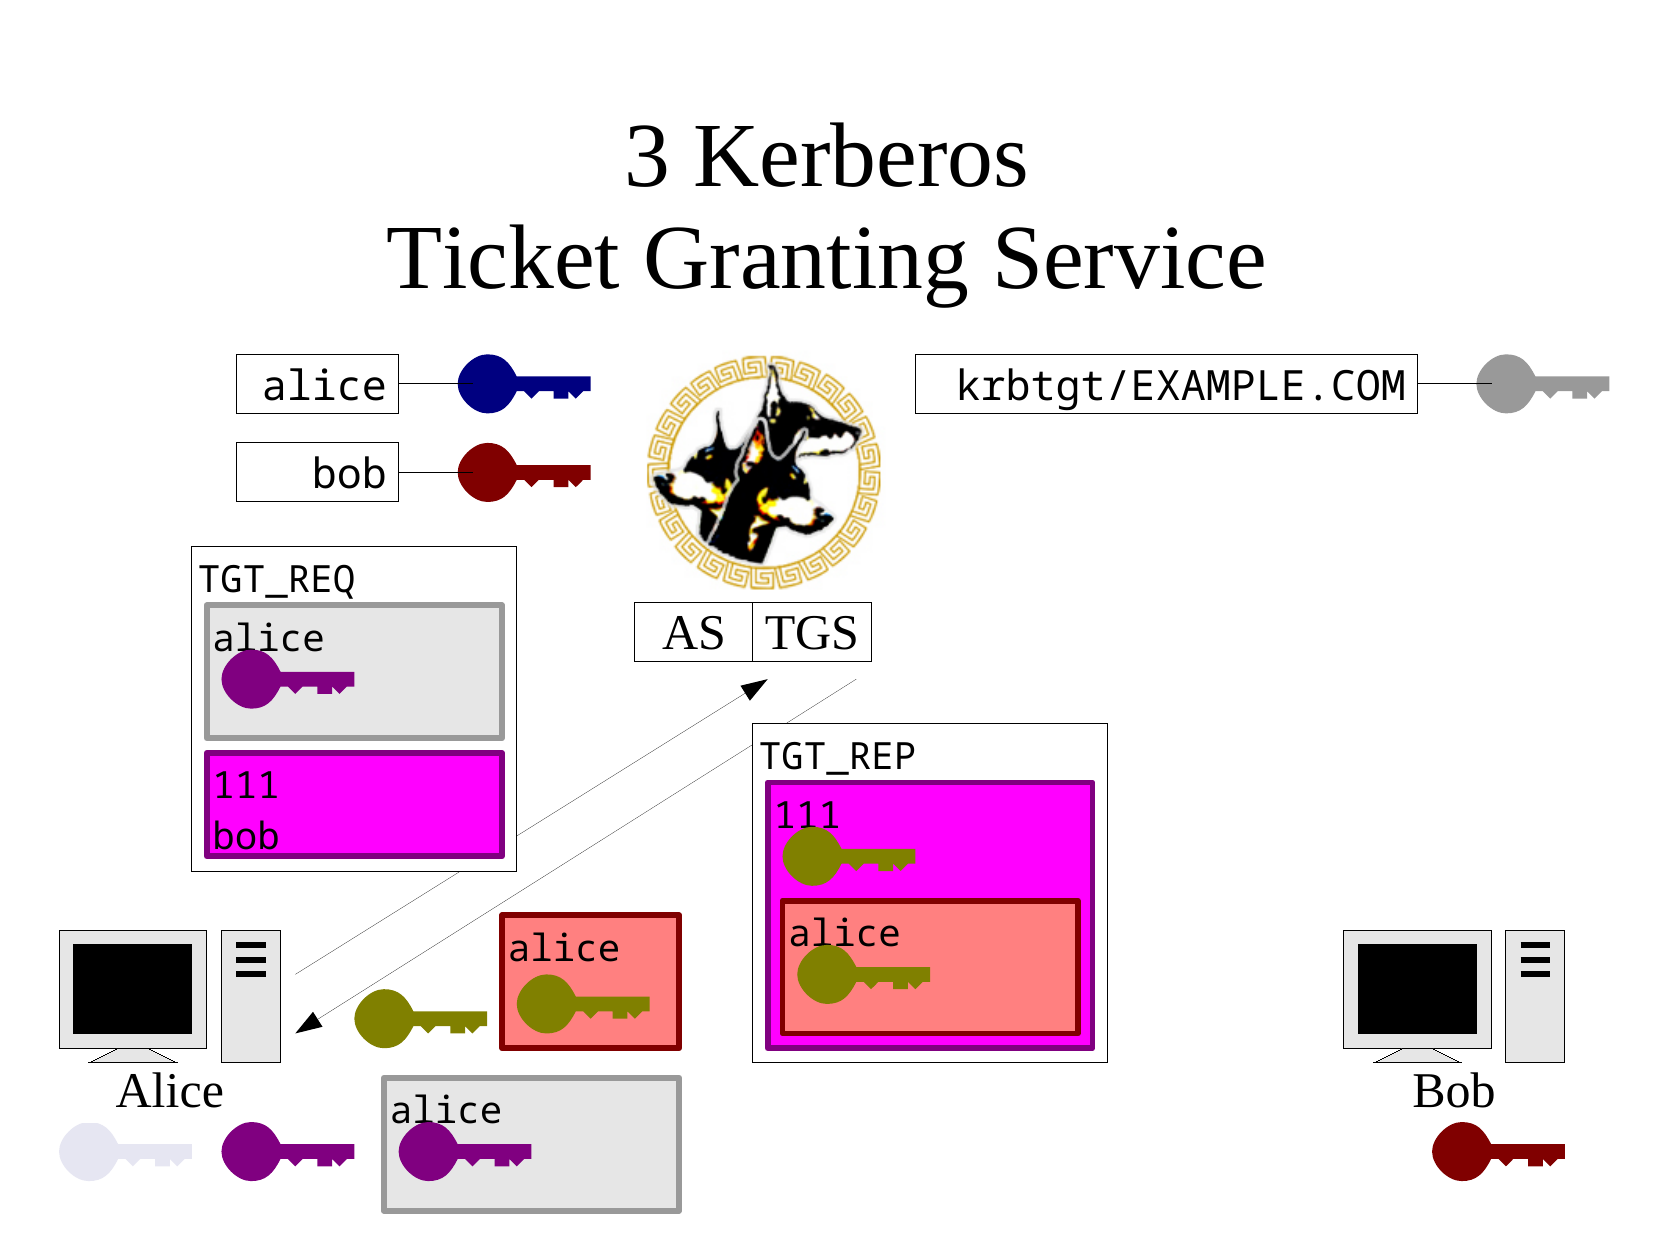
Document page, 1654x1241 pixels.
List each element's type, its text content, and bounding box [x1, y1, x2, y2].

text_box [59, 930, 207, 1062]
text_box 111 bob [206, 752, 502, 857]
text_box alice [236, 354, 399, 414]
text_box Alice [59, 1062, 281, 1119]
text_box TGS [752, 602, 872, 662]
text_box 111 [767, 782, 1093, 1049]
text_box [516, 974, 650, 1034]
text_box alice [383, 1077, 680, 1211]
text_box TGT_REQ [191, 546, 517, 872]
text_box alice [782, 900, 1078, 1034]
text_box bob [236, 442, 399, 502]
text_box [457, 442, 591, 502]
text_box [221, 930, 281, 1062]
text_box AS [634, 602, 752, 662]
text_box [354, 989, 488, 1049]
text_box [782, 826, 916, 886]
text_box [1343, 930, 1492, 1062]
text_box [1476, 354, 1610, 414]
picture [635, 339, 901, 618]
text_box [1432, 1122, 1565, 1182]
text_box alice [501, 915, 680, 1049]
text_box krbtgt/EXAMPLE.COM [915, 354, 1418, 414]
text_box Bob [1343, 1062, 1565, 1119]
text_box [221, 1122, 355, 1182]
text_box TGT_REP [752, 723, 1108, 1063]
text_box alice [206, 605, 502, 739]
title 3 Kerberos Ticket Granting Service [121, 102, 1534, 311]
text_box [797, 944, 931, 1004]
text_box [398, 1122, 532, 1182]
text_box [44, 1122, 207, 1196]
text_box [1505, 930, 1565, 1062]
text_box [457, 354, 591, 414]
text_box [221, 649, 355, 709]
